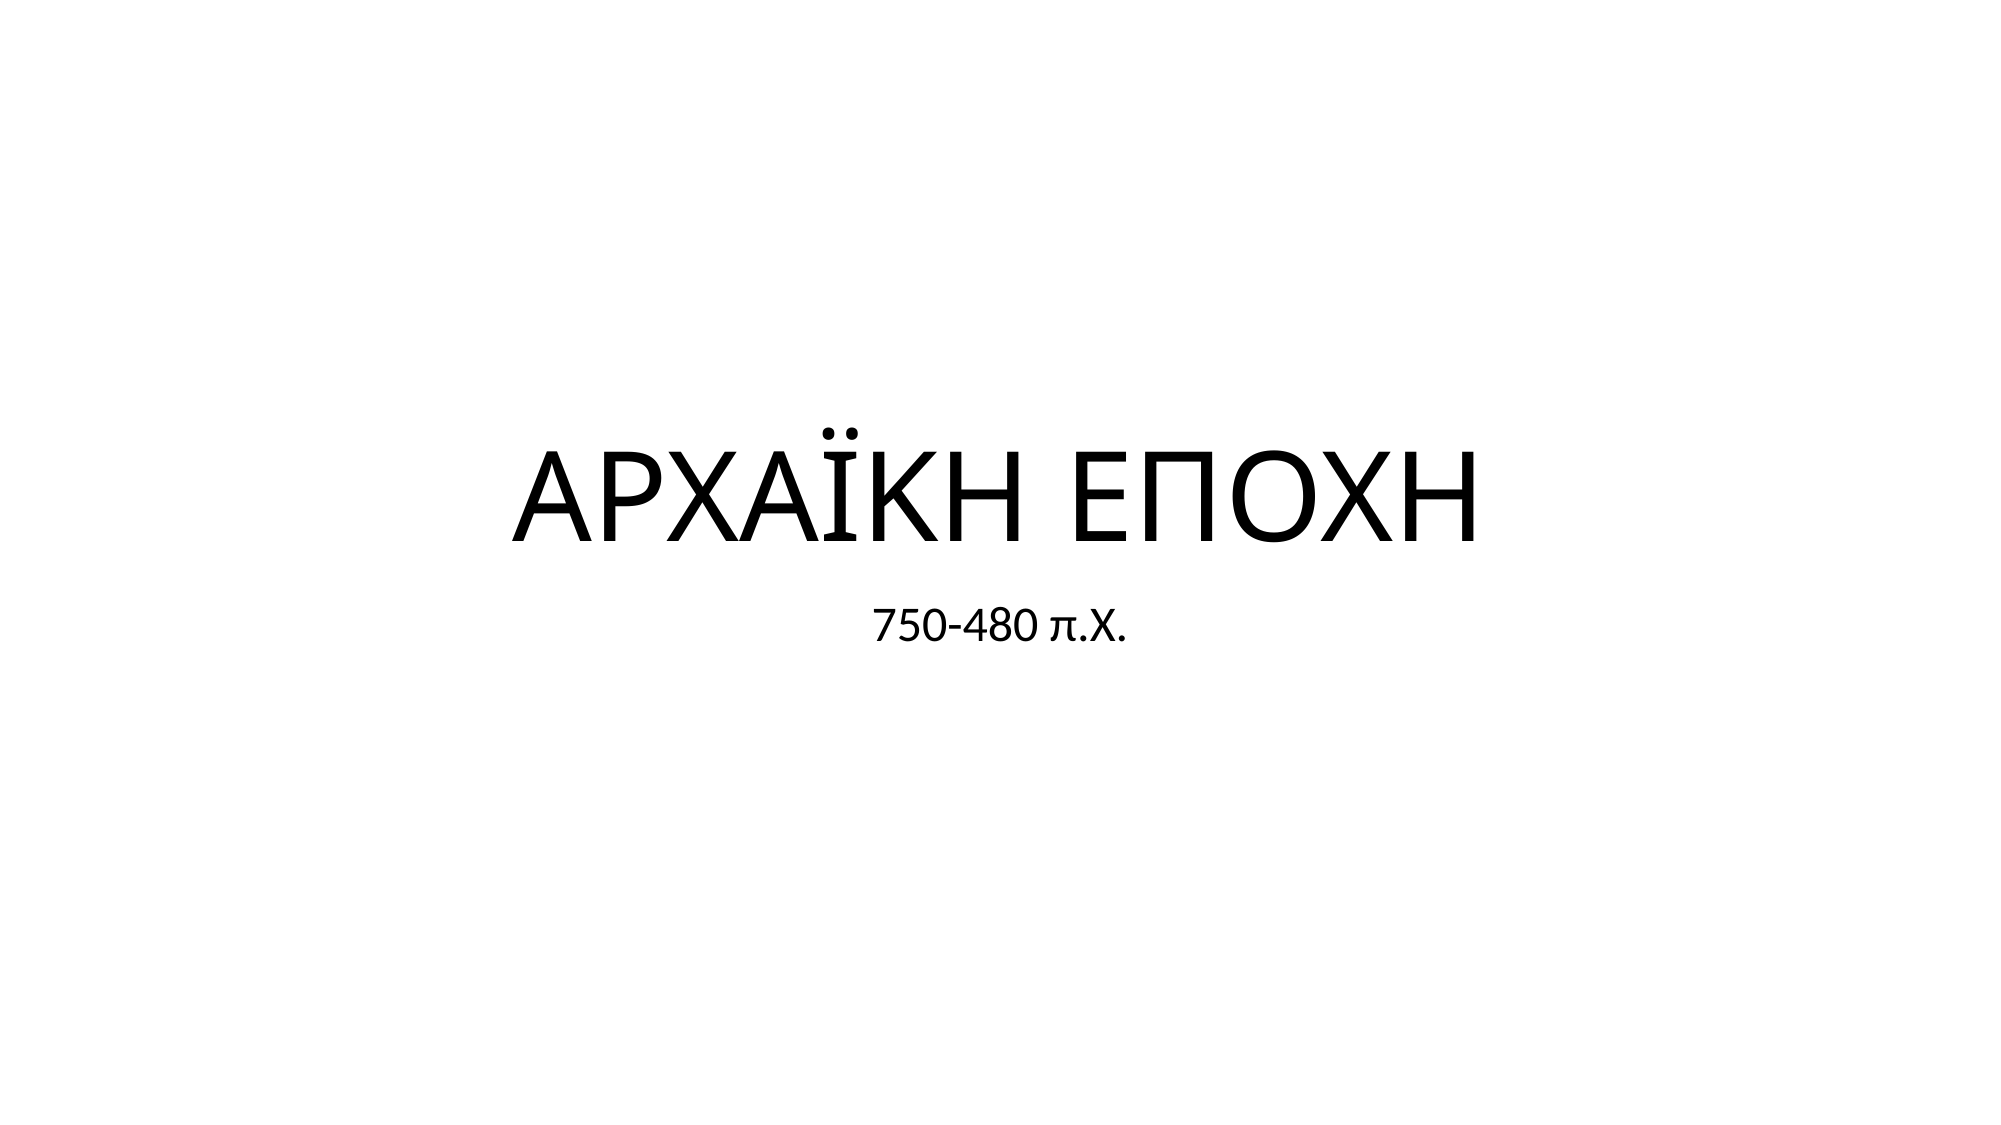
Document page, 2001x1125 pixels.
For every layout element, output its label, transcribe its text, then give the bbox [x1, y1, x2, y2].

title ΑΡΧΑΪΚΗ ΕΠΟΧΗ [249, 184, 1750, 576]
subtitle 750-480 π.Χ. [249, 590, 1750, 863]
